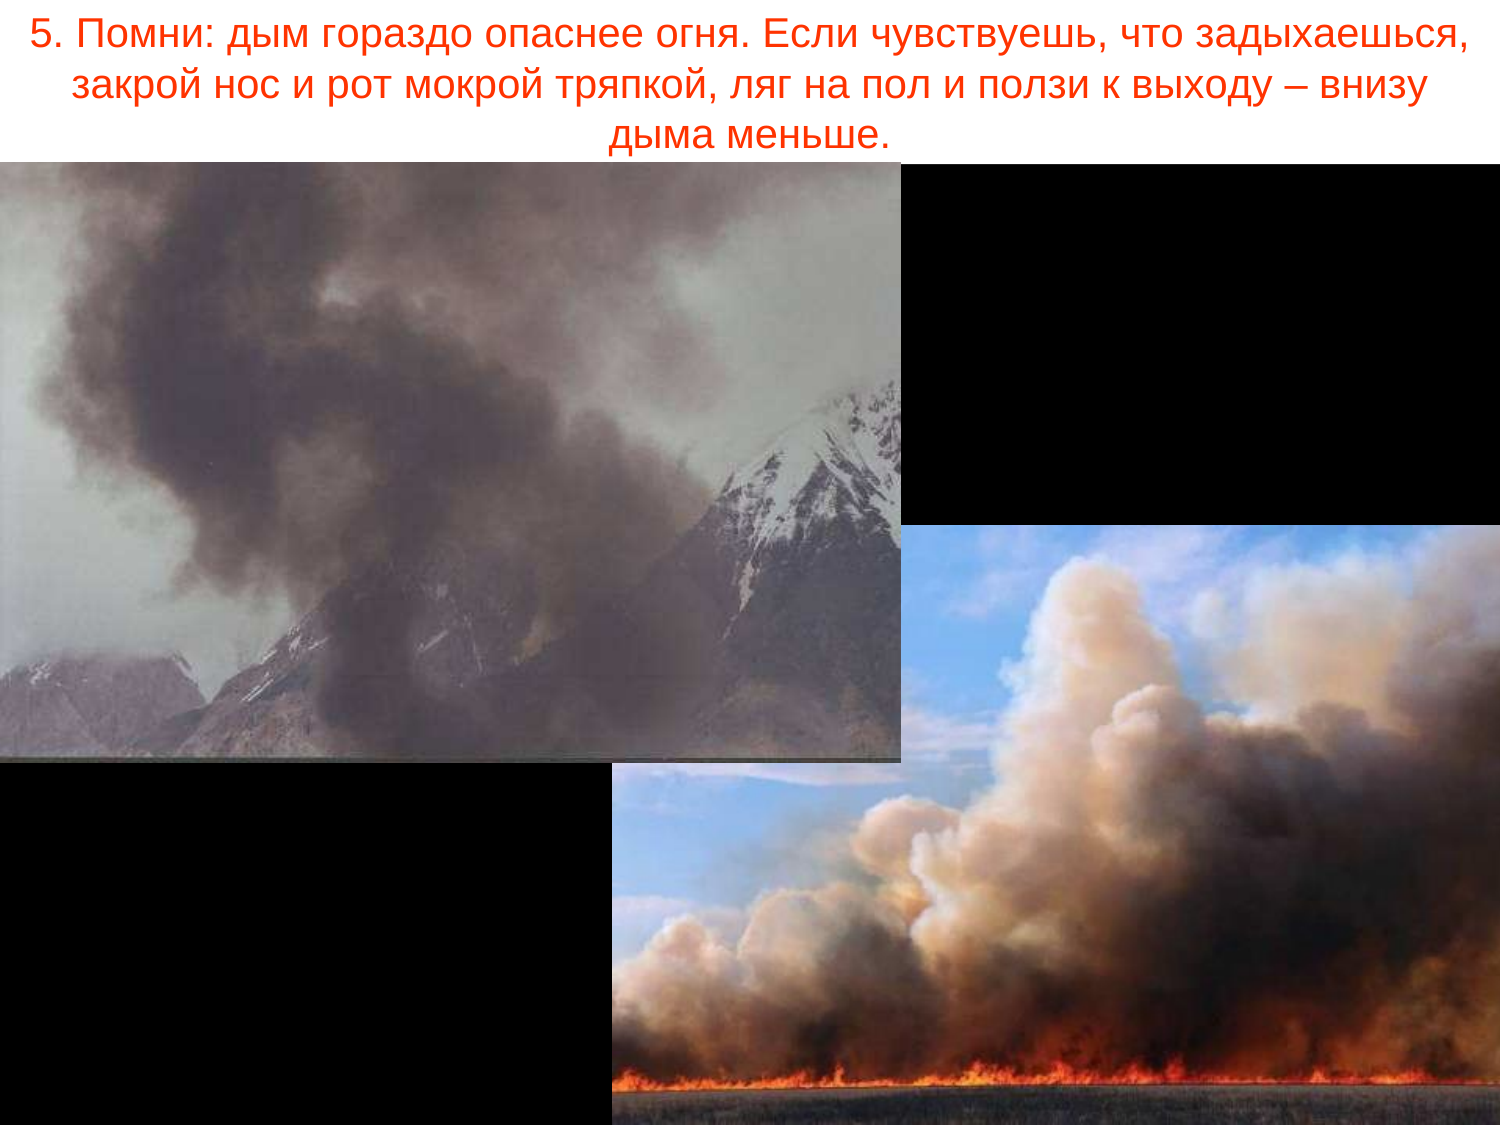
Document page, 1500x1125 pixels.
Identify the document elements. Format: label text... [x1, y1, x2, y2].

title 5. Помни: дым гораздо опаснее огня. Если чувствуешь, что задыхаешься, закрой нос и рот мокрой тряпкой, ляг на пол и ползи к выходу – внизу дыма меньше. [0, 0, 1500, 165]
picture [0, 162, 1500, 1125]
